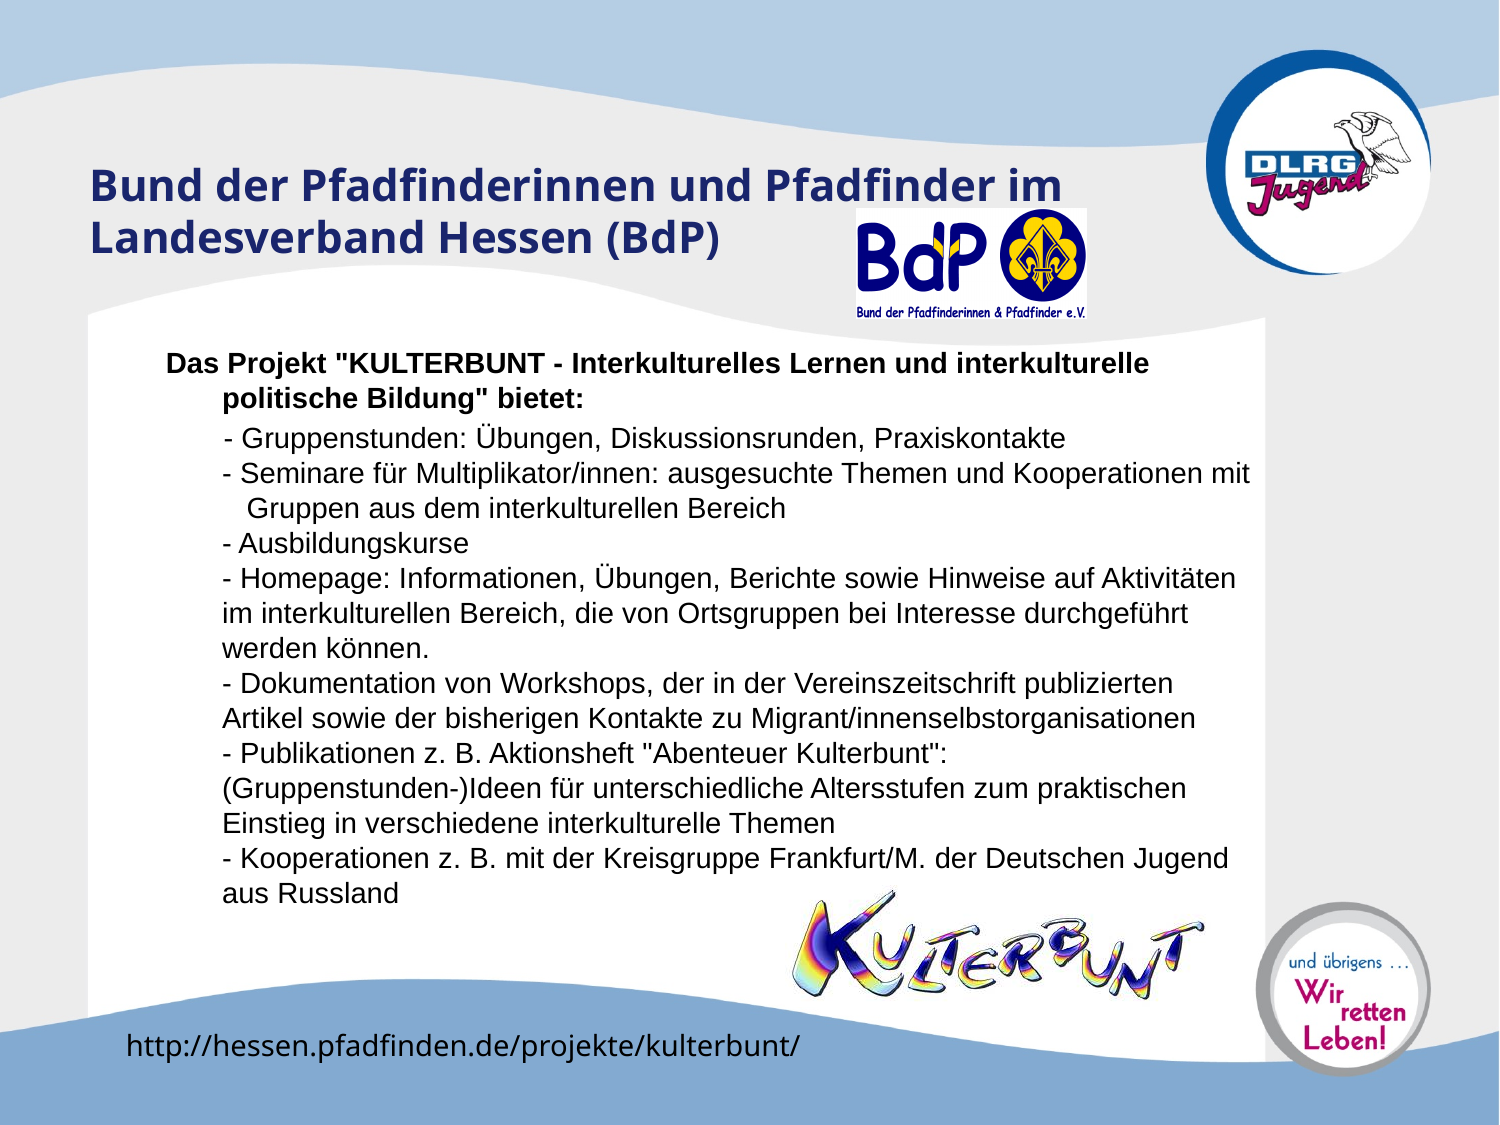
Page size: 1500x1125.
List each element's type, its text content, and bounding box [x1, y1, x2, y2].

text_box http://hessen.pfadfinden.de/projekte/kulterbunt/ [111, 1018, 817, 1073]
list Das Projekt "KULTERBUNT - Interkulturelles Lernen und interkulturelle politische Bildung" bietet: - Gruppenstunden: Übungen, Diskussionsrunden, Praxiskontakte - Seminare für Multiplikator/innen: ausgesuchte Themen und Kooperationen mit Gruppen aus dem interkulturellen Bereich - Ausbildungskurse - Homepage: Informationen, Übungen, Berichte sowie Hinweise auf Aktivitäten im interkulturellen Bereich, die von Ortsgruppen bei Interesse durchgeführt werden können. - Dokumentation von Workshops, der in der Vereinszeitschrift publizierten Artikel sowie der bisherigen Kontakte zu Migrant/innenselbstorganisationen - Publikationen z. B. Aktionsheft "Abenteuer Kulterbunt": (Gruppenstunden-)Ideen für unterschiedliche Altersstufen zum praktischen Einstieg in verschiedene interkulturelle Themen - Kooperationen z. B. mit der Kreisgruppe Frankfurt/M. der Deutschen Jugend aus Russland [94, 336, 1270, 975]
title Bund der Pfadfinderinnen und Pfadfinder im Landesverband Hessen (BdP) [75, 149, 1138, 263]
picture [0, 0, 1500, 1125]
